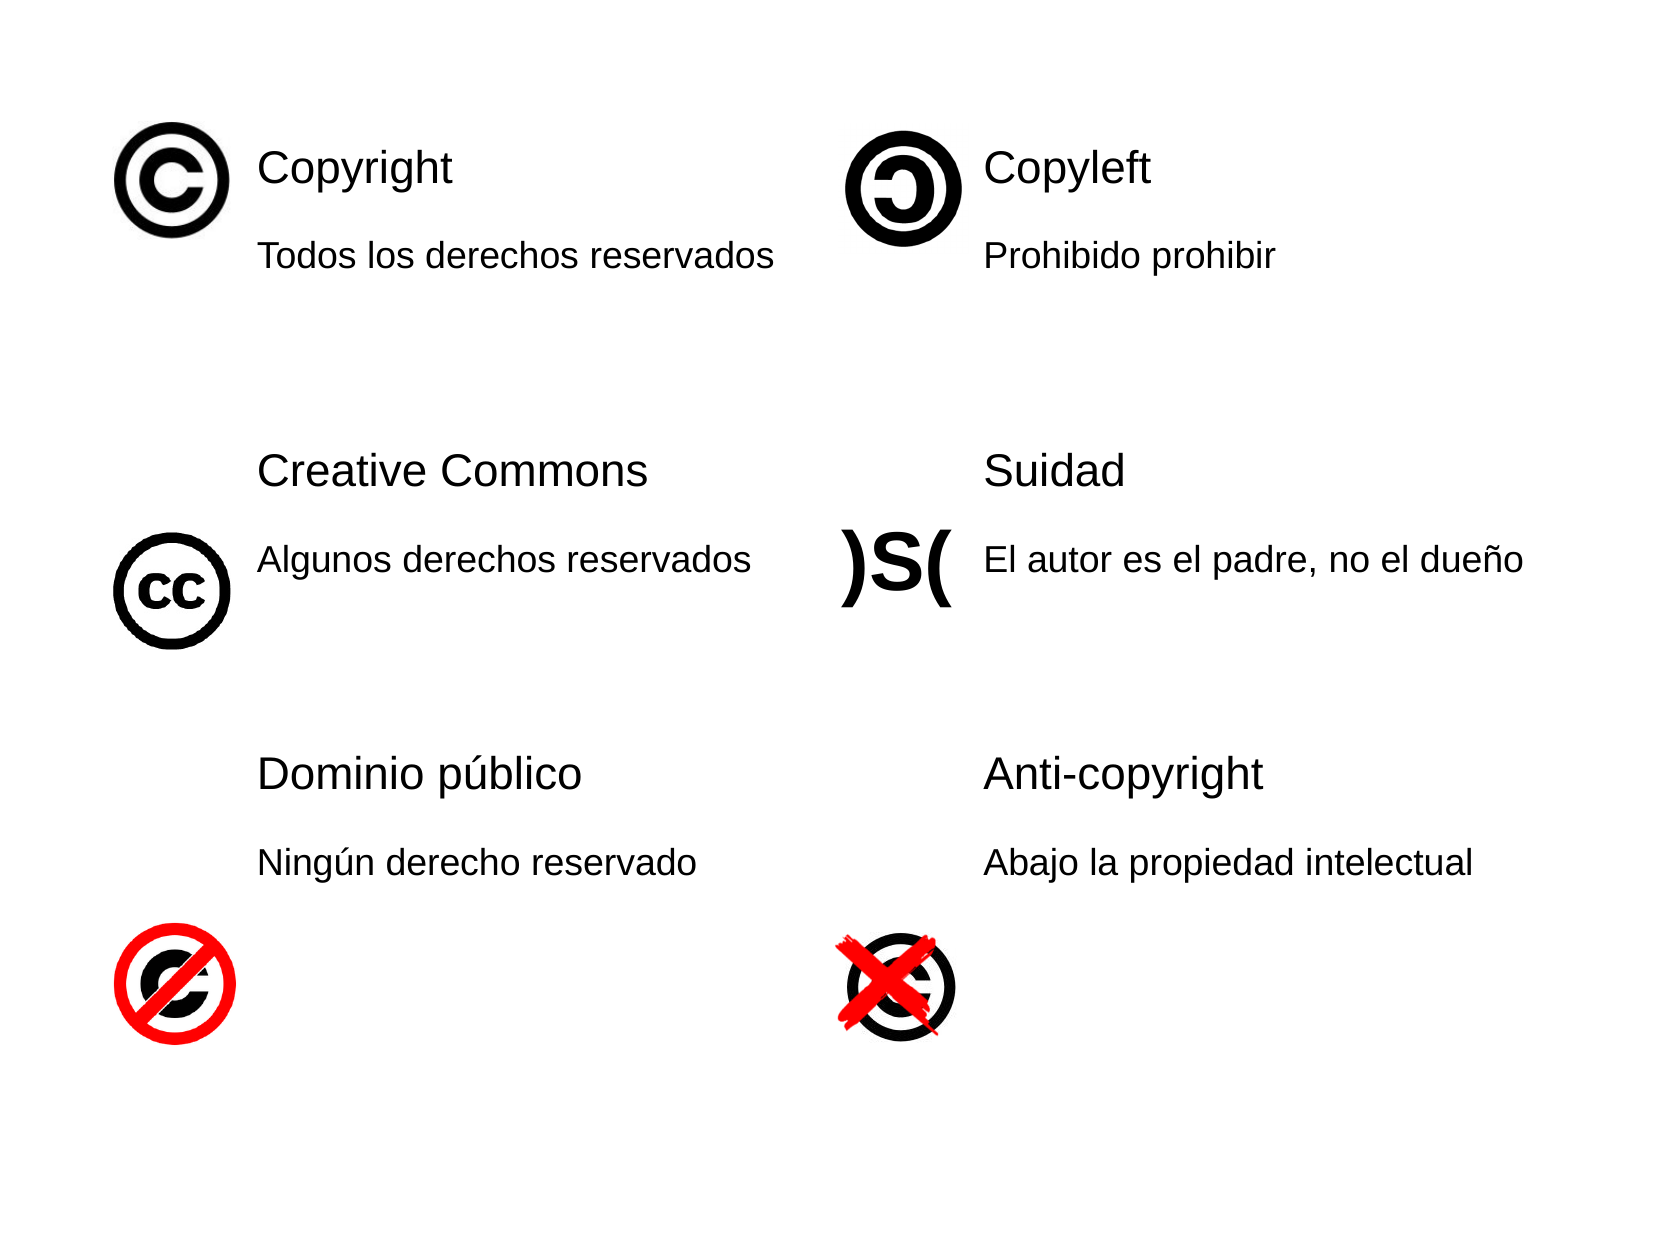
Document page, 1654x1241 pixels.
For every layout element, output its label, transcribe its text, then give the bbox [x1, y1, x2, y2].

picture [826, 927, 959, 1046]
text_box Copyright Todos los derechos reservados Creative Commons Algunos derechos reservados Dominio público Ningún derecho reservado [242, 134, 791, 1134]
text_box )S( [826, 507, 968, 649]
picture [112, 531, 231, 650]
text_box Copyleft Prohibido prohibir Suidad El autor es el padre, no el dueño Anti-copyright Abajo la propiedad intelectual [968, 134, 1539, 1134]
picture [112, 121, 231, 243]
picture [106, 915, 242, 1052]
picture [838, 123, 969, 254]
